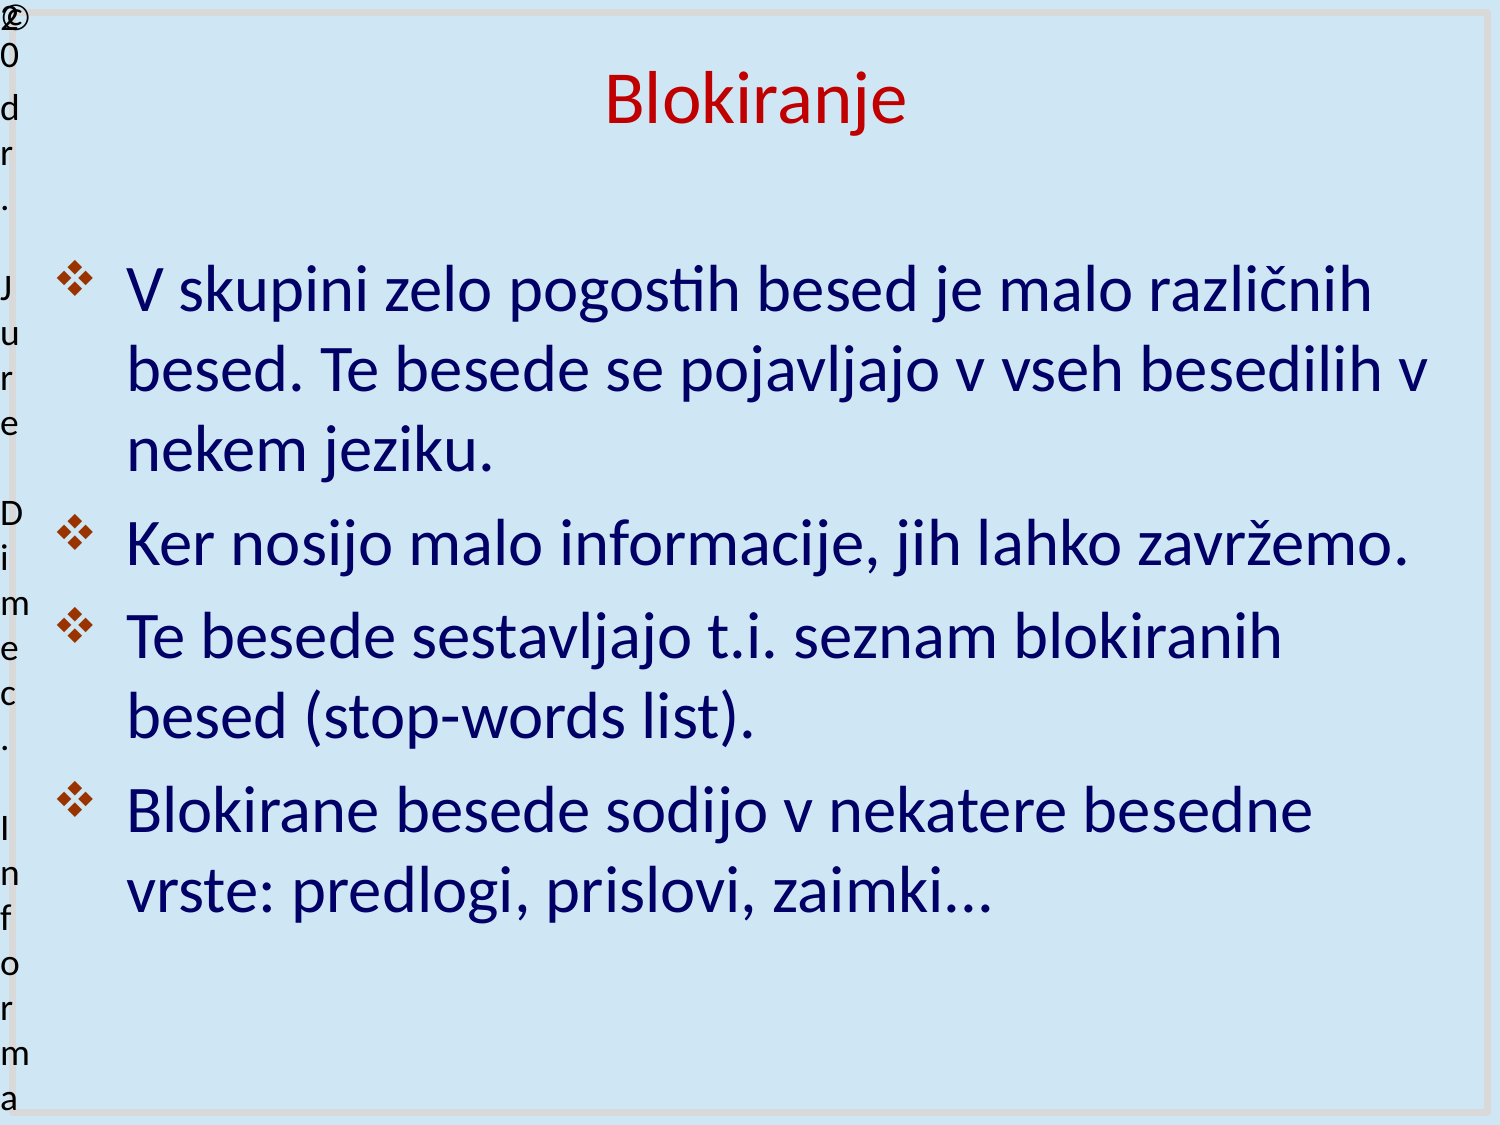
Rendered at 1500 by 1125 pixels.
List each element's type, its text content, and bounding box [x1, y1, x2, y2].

list V skupini zelo pogostih besed je malo različnih besed. Te besede se pojavljajo v vseh besedilih v nekem jeziku. Ker nosijo malo informacije, jih lahko zavržemo. Te besede sestavljajo t.i. seznam blokiranih besed (stop-words list). Blokirane besede sodijo v nekatere besedne vrste: predlogi, prislovi, zaimki... [37, 237, 1475, 1050]
title Blokiranje [37, 37, 1475, 150]
